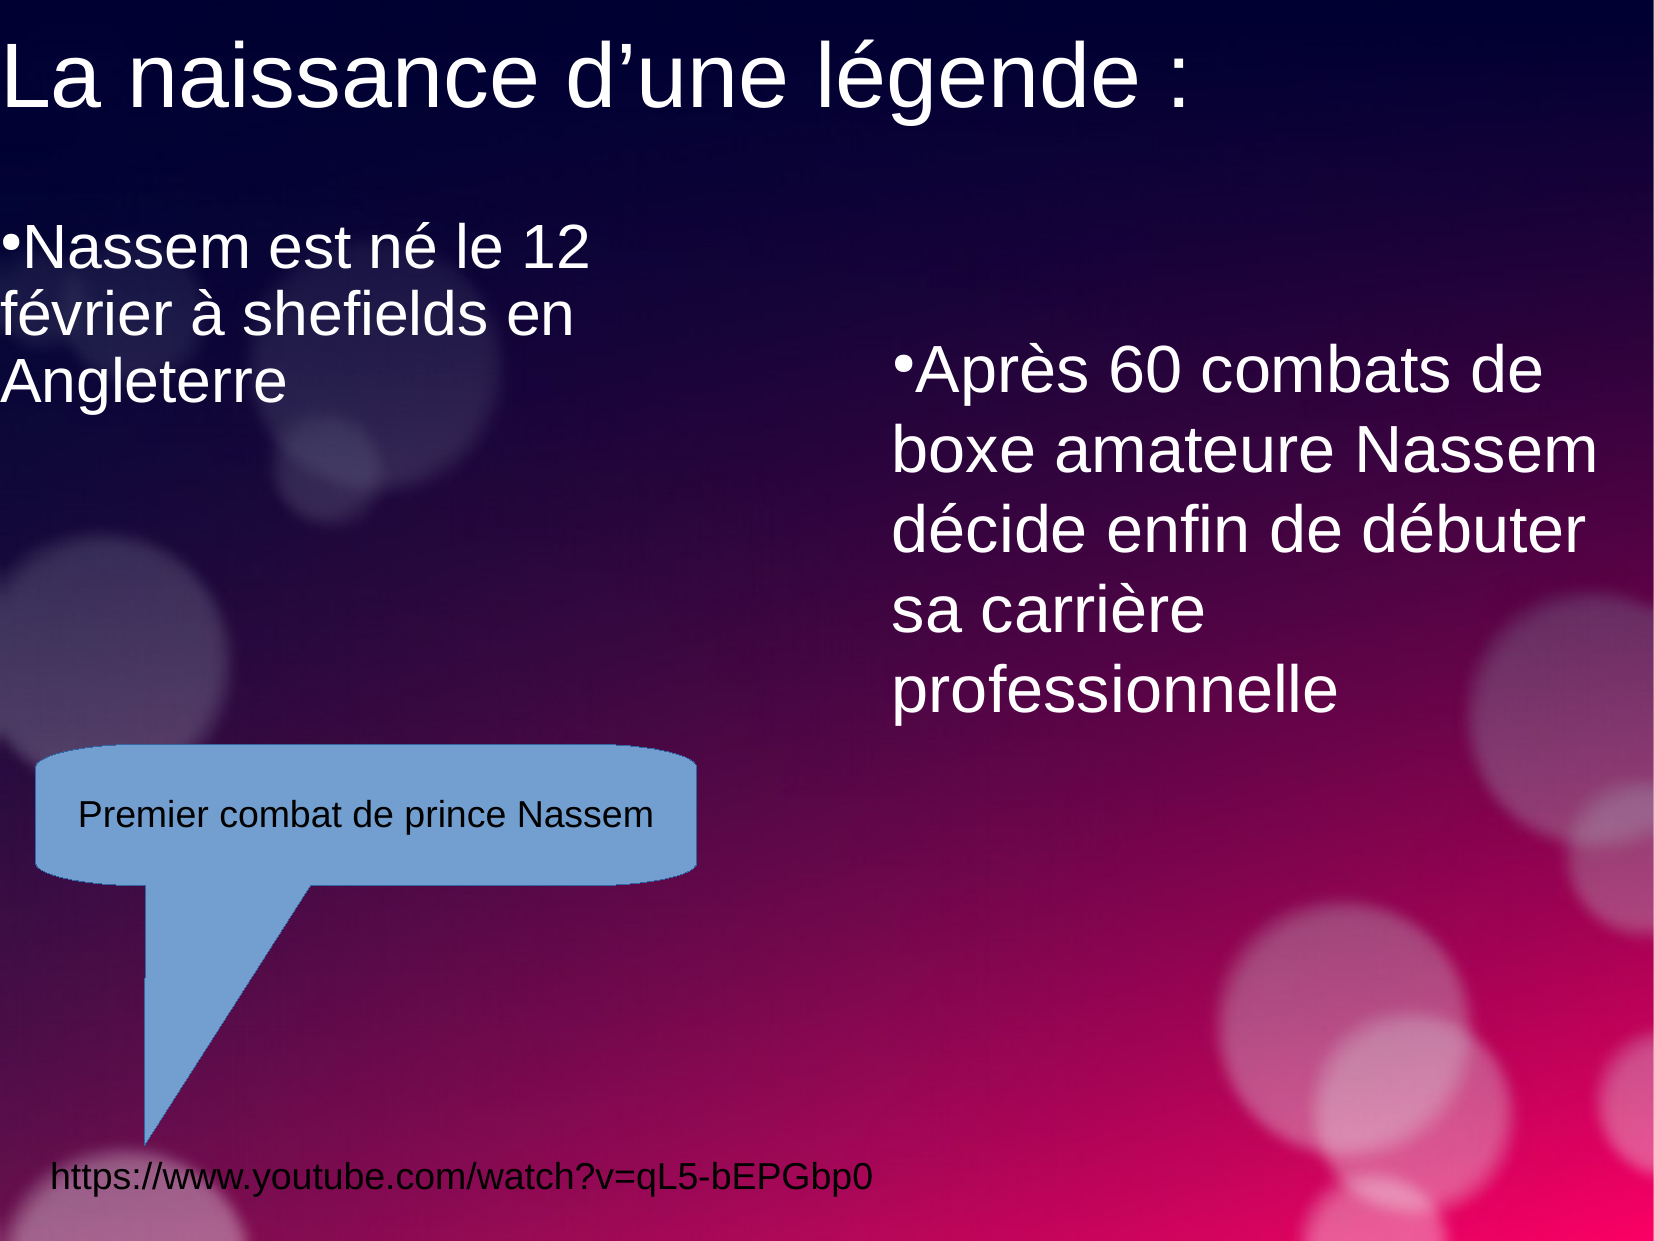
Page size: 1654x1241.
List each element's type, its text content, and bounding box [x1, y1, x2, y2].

picture [0, 0, 1654, 1241]
list Après 60 combats de boxe amateure Nassem décide enfin de débuter sa carrière professionnelle [891, 325, 1642, 792]
list Nassem est né le 12 février à shefields en Angleterre [0, 214, 727, 426]
text_box https://www.youtube.com/watch?v=qL5-bEPGbp0 [35, 1147, 889, 1205]
title La naissance d’une légende : [0, 16, 1406, 237]
text_box Premier combat de prince Nassem [35, 744, 697, 1146]
